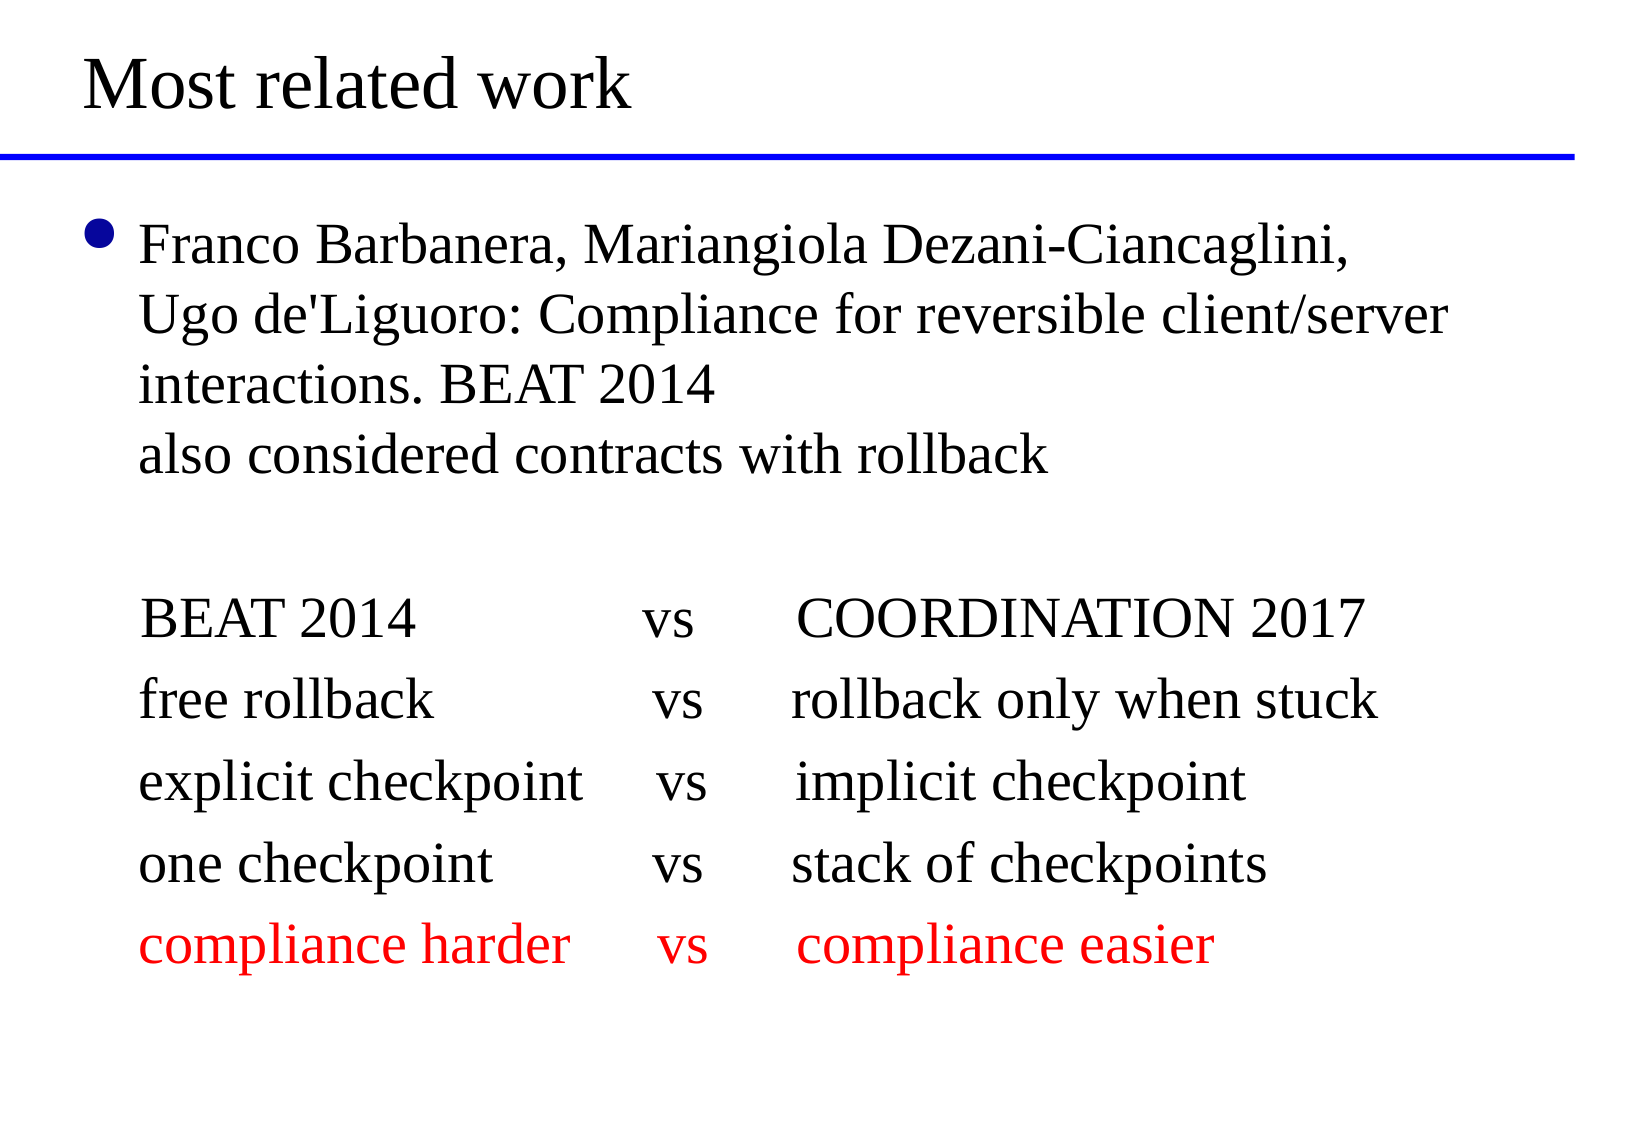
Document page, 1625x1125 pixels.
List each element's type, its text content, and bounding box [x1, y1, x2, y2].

list Franco Barbanera, Mariangiola Dezani-Ciancaglini, Ugo de'Liguoro: Compliance for reversible client/server interactions. BEAT 2014 also considered contracts with rollback BEAT 2014 vs COORDINATION 2017 free rollback vs rollback only when stuck explicit checkpoint vs implicit checkpoint one checkpoint vs stack of checkpoints compliance harder vs compliance easier [67, 198, 1478, 1061]
title Most related work [67, 27, 1544, 131]
